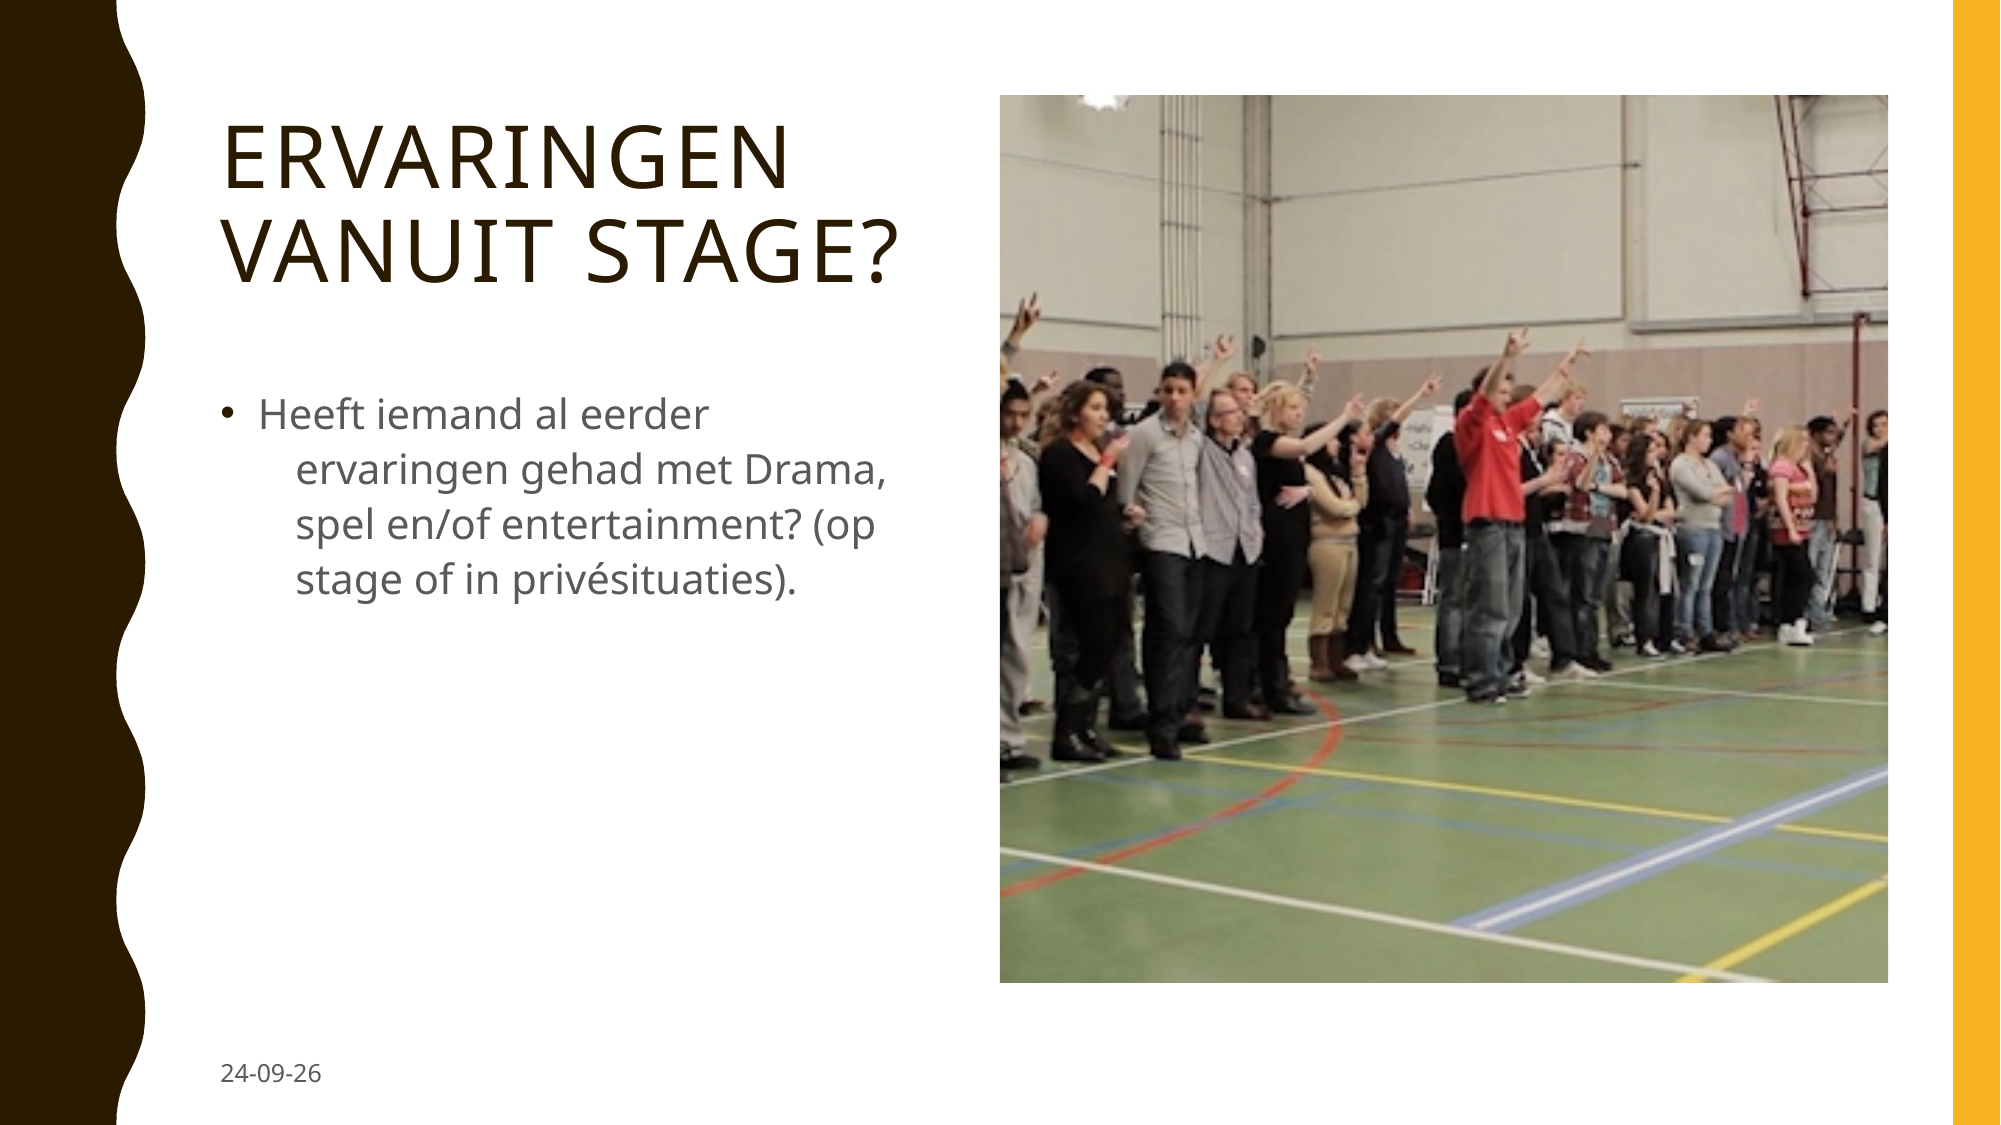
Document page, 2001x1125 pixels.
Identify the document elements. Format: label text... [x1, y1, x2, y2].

text_box 19-4-2021 [205, 1045, 588, 1104]
list Heeft iemand al eerder ervaringen gehad met Drama, spel en/of entertainment? (op stage of in privésituaties). [205, 375, 922, 965]
title Ervaringen vanuit stage? [205, 105, 921, 323]
picture [999, 95, 1889, 983]
